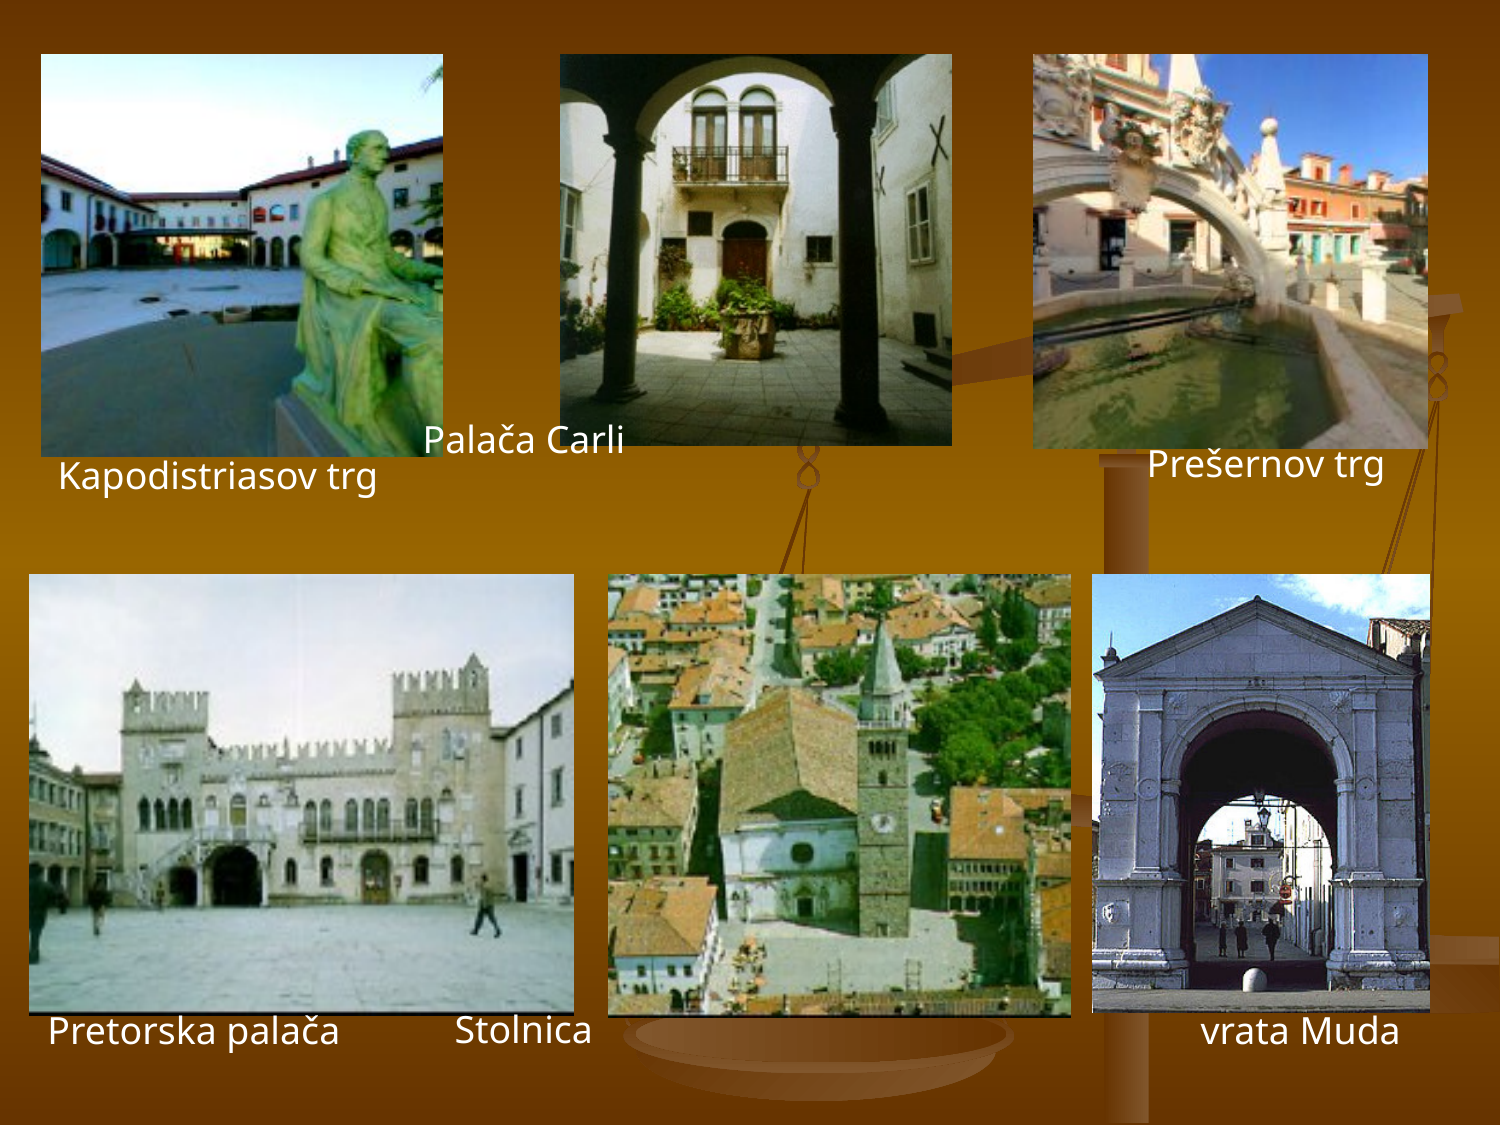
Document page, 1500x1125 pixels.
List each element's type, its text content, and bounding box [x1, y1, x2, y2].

text_box vrata Muda [1185, 999, 1429, 1060]
picture [1033, 54, 1428, 449]
picture [560, 54, 952, 407]
text_box Pretorska palača [32, 999, 377, 1105]
picture [29, 574, 574, 1016]
text_box Palača Carli [261, 407, 1112, 469]
picture [41, 54, 443, 457]
text_box Kapodistriasov trg [42, 444, 415, 505]
picture [608, 574, 1071, 998]
picture [1092, 574, 1430, 1013]
text_box Prešernov trg [1112, 432, 1421, 494]
text_box Stolnica [205, 998, 1185, 1059]
